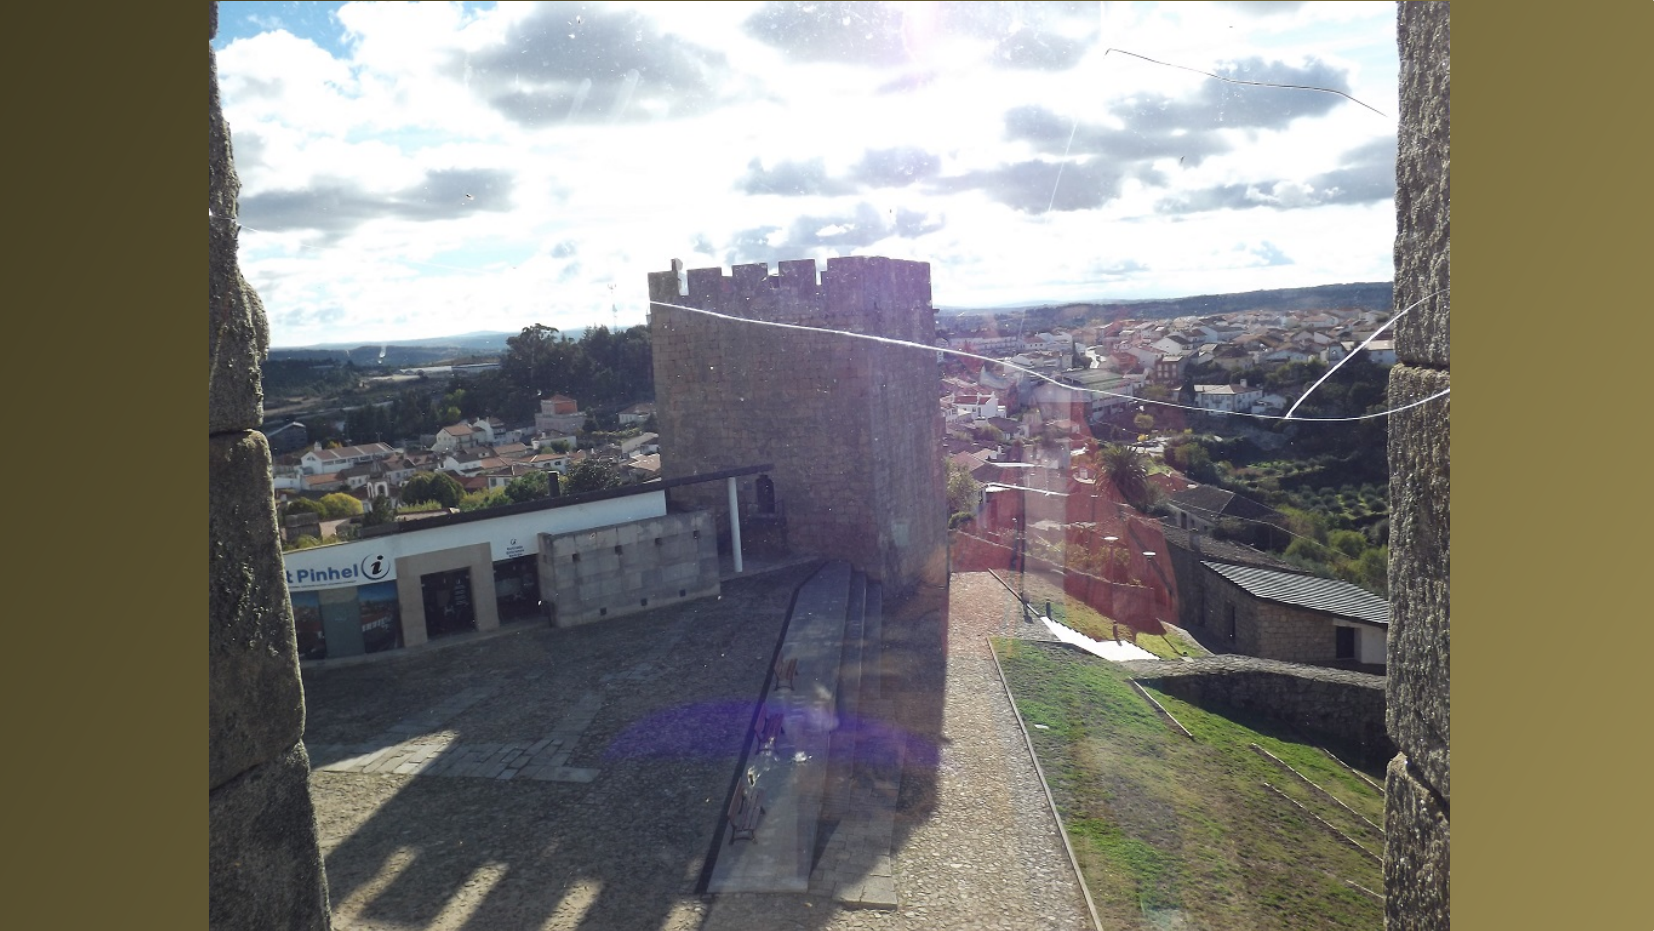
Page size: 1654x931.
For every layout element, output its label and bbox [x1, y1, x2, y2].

picture [209, 1, 1450, 931]
